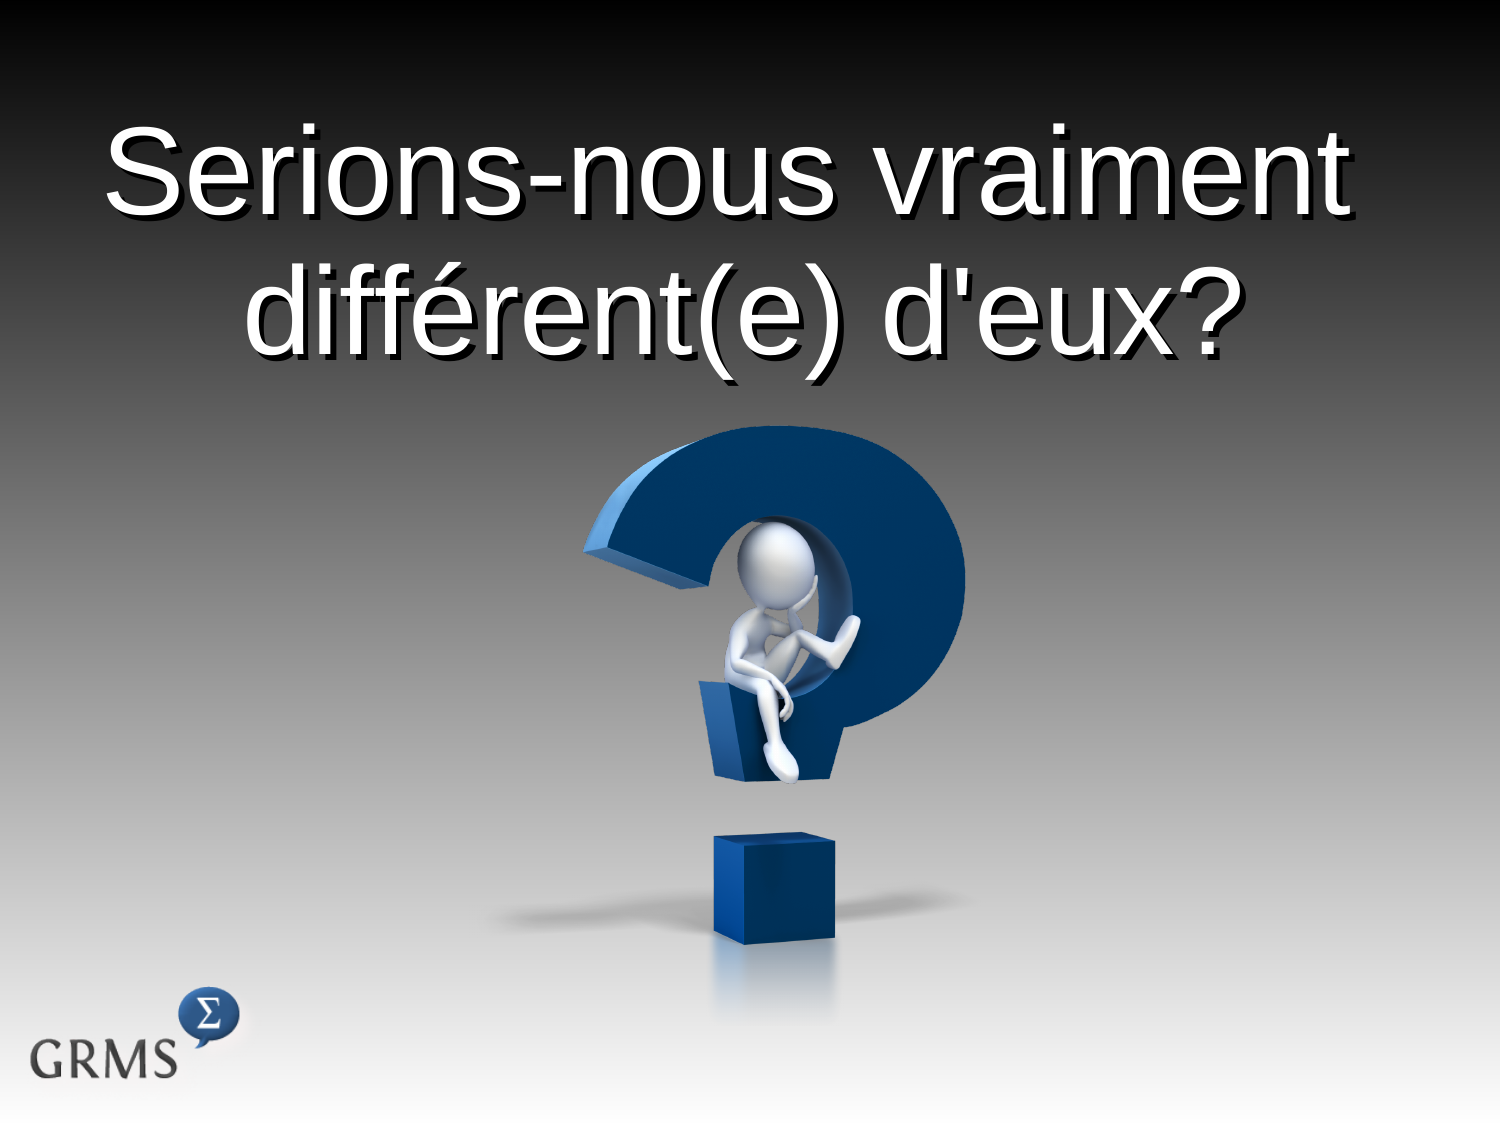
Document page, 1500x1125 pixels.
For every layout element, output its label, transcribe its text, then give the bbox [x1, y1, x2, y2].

picture [16, 974, 267, 1107]
picture [460, 411, 1039, 1028]
title Serions-nous vraiment différent(e) d'eux? [59, 94, 1430, 383]
